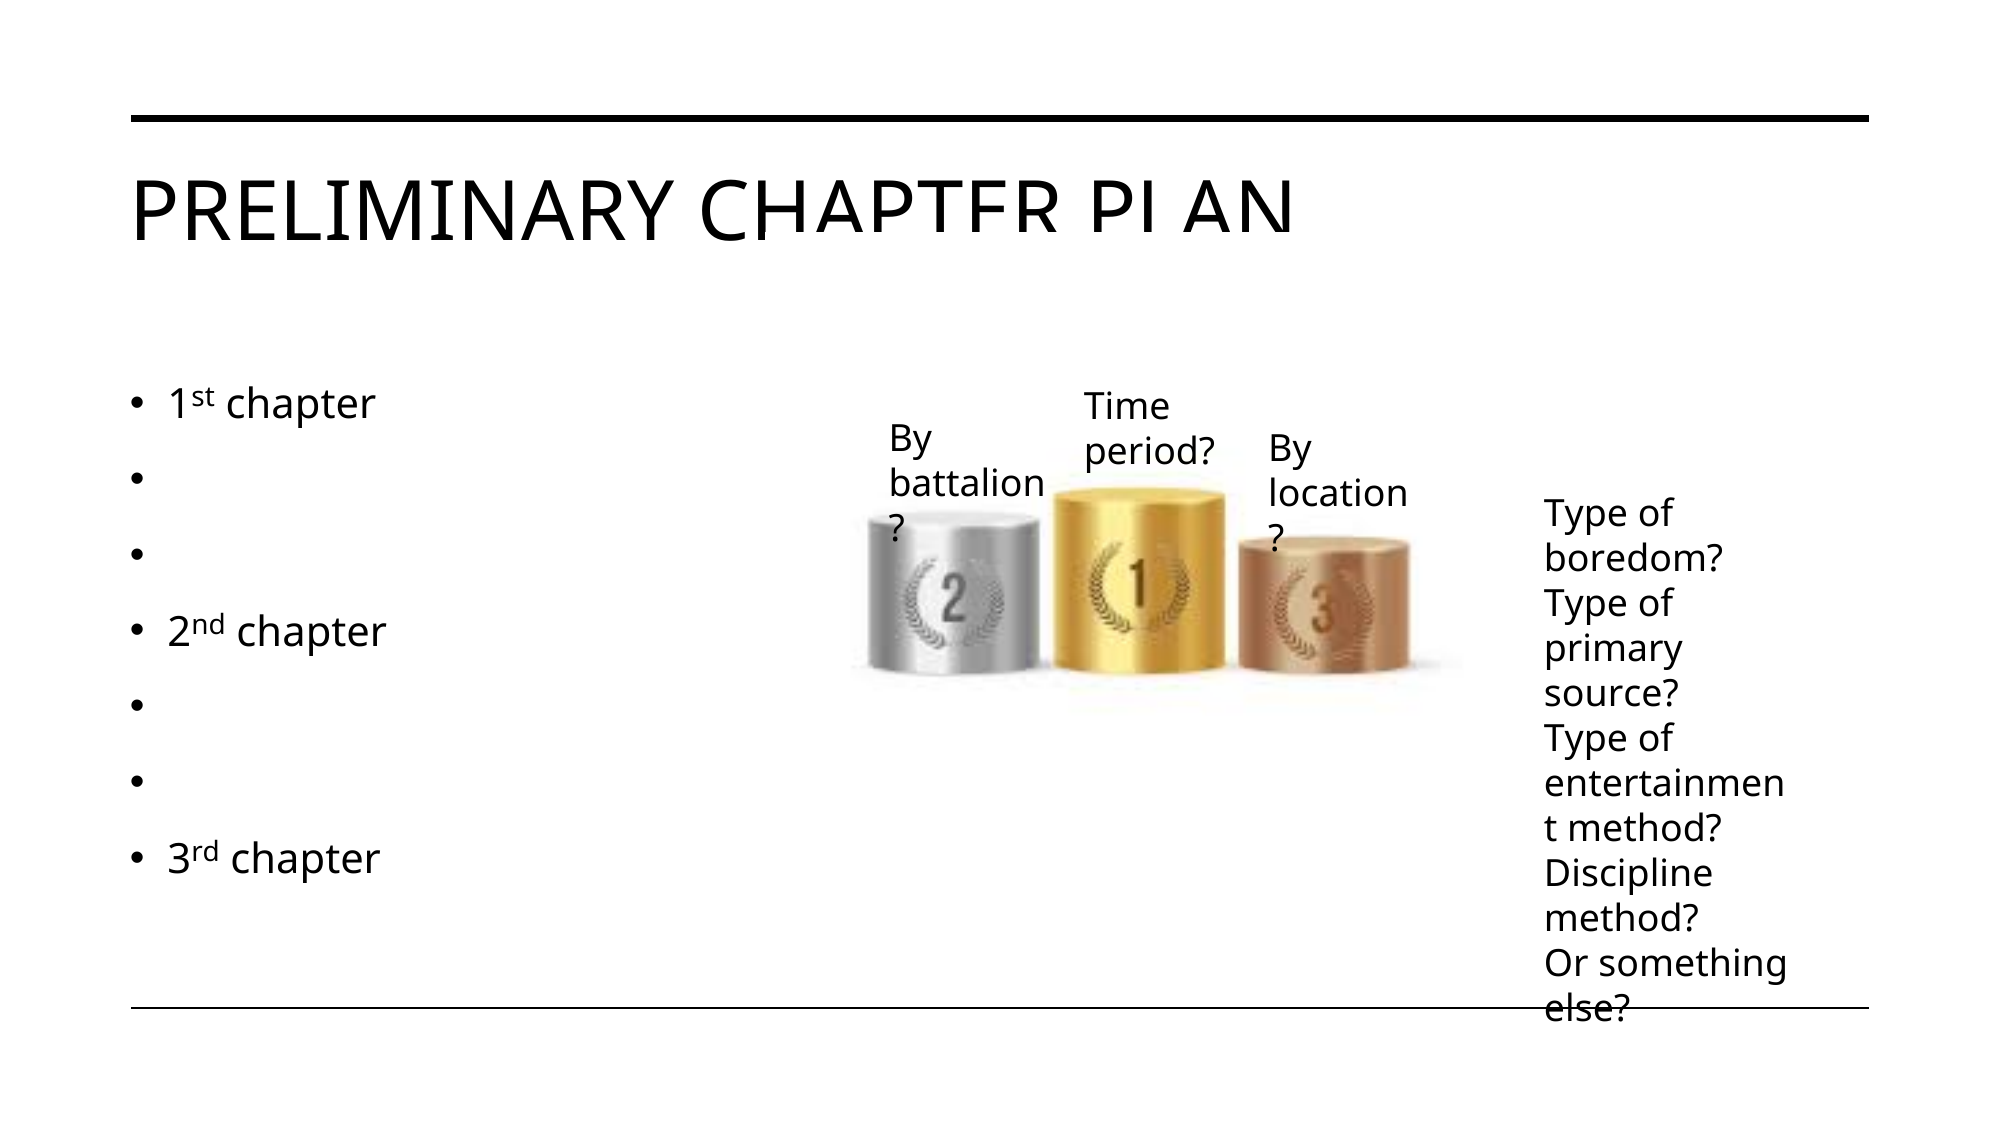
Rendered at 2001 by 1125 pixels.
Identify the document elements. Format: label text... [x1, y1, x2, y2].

title Preliminary chapter plan [114, 149, 1869, 364]
list 1st chapter 2nd chapter 3rd chapter [114, 364, 1869, 979]
text_box Time period? [1068, 374, 1238, 526]
text_box Type of boredom? Type of primary source? Type of entertainment method? Discipline method? Or something else? [1528, 481, 1812, 997]
text_box By location? [1253, 416, 1433, 569]
text_box By battalion? [873, 406, 1069, 558]
picture [765, 232, 1515, 732]
